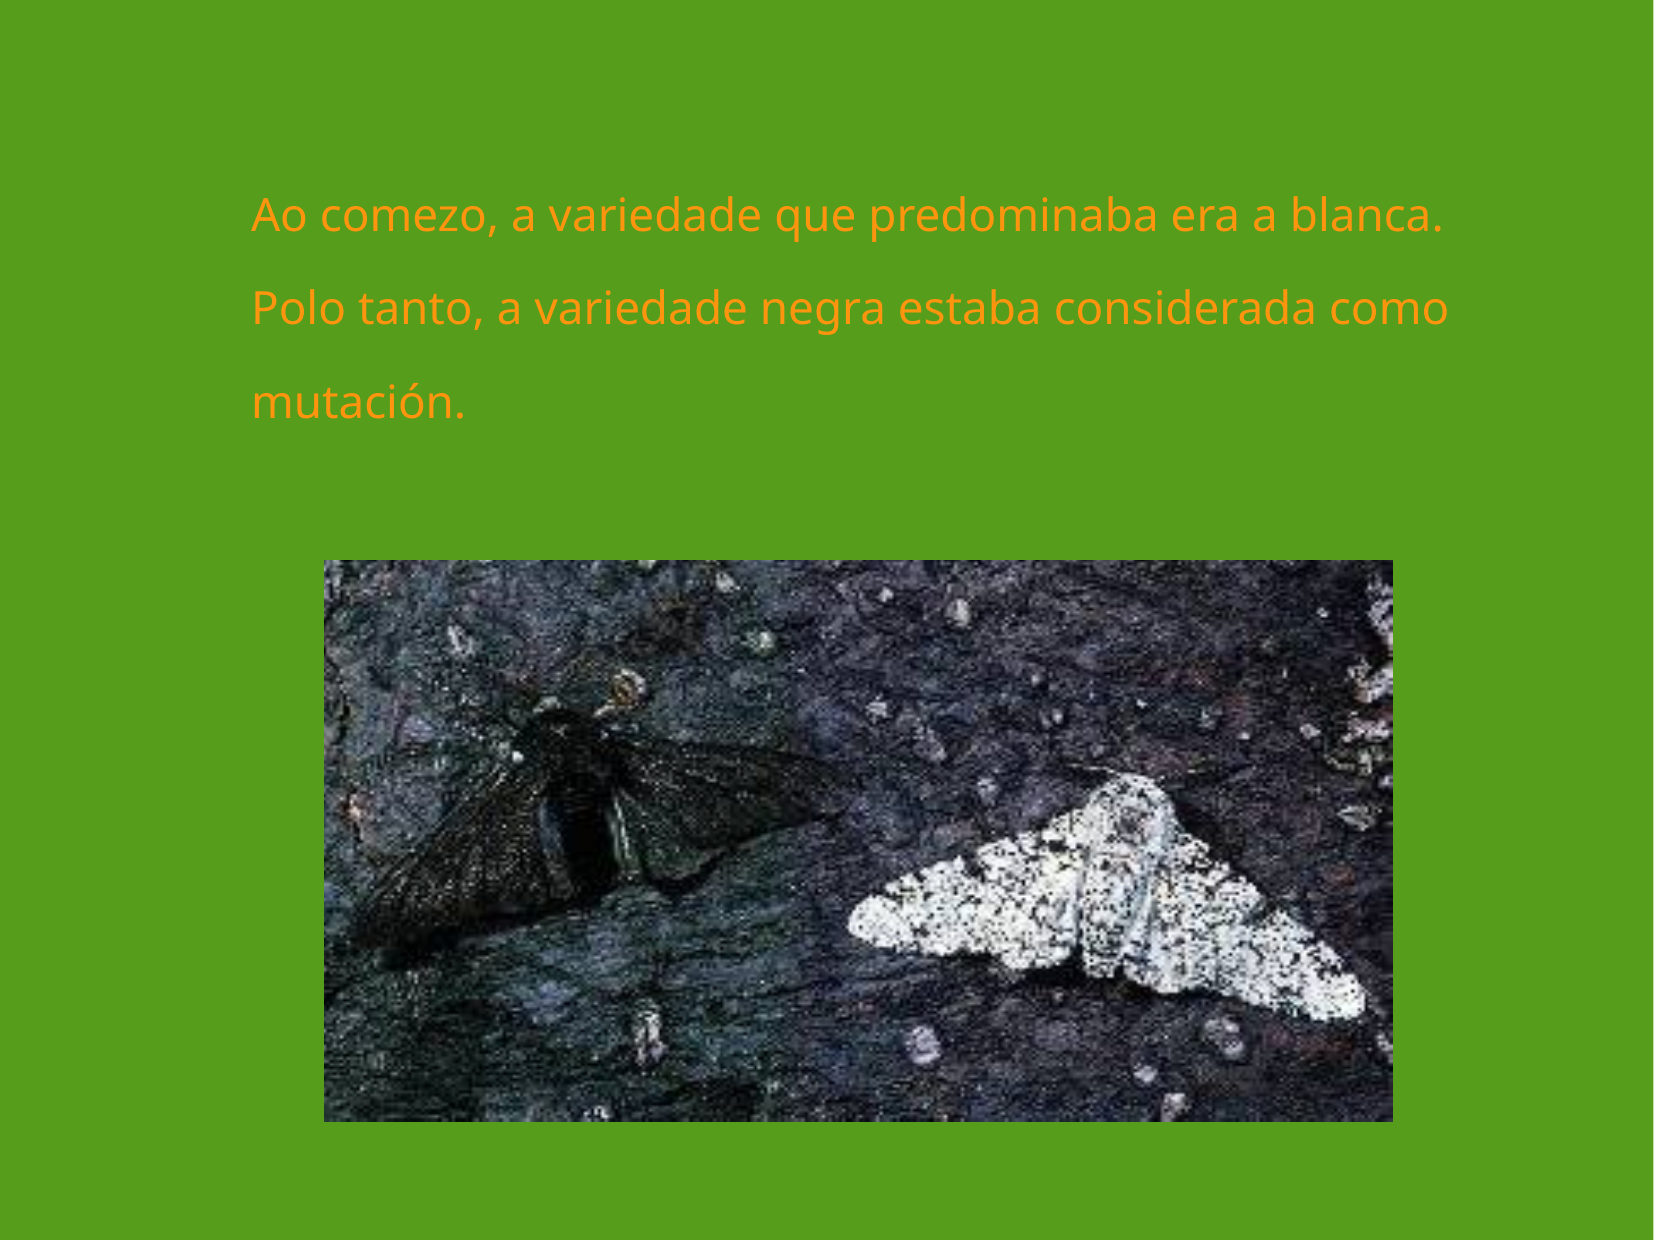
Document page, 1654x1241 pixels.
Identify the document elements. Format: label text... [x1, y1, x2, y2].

text_box Ao comezo, a variedade que predominaba era a blanca. Polo tanto, a variedade negra estaba considerada como mutación. [236, 143, 1477, 414]
picture [324, 560, 1393, 1123]
